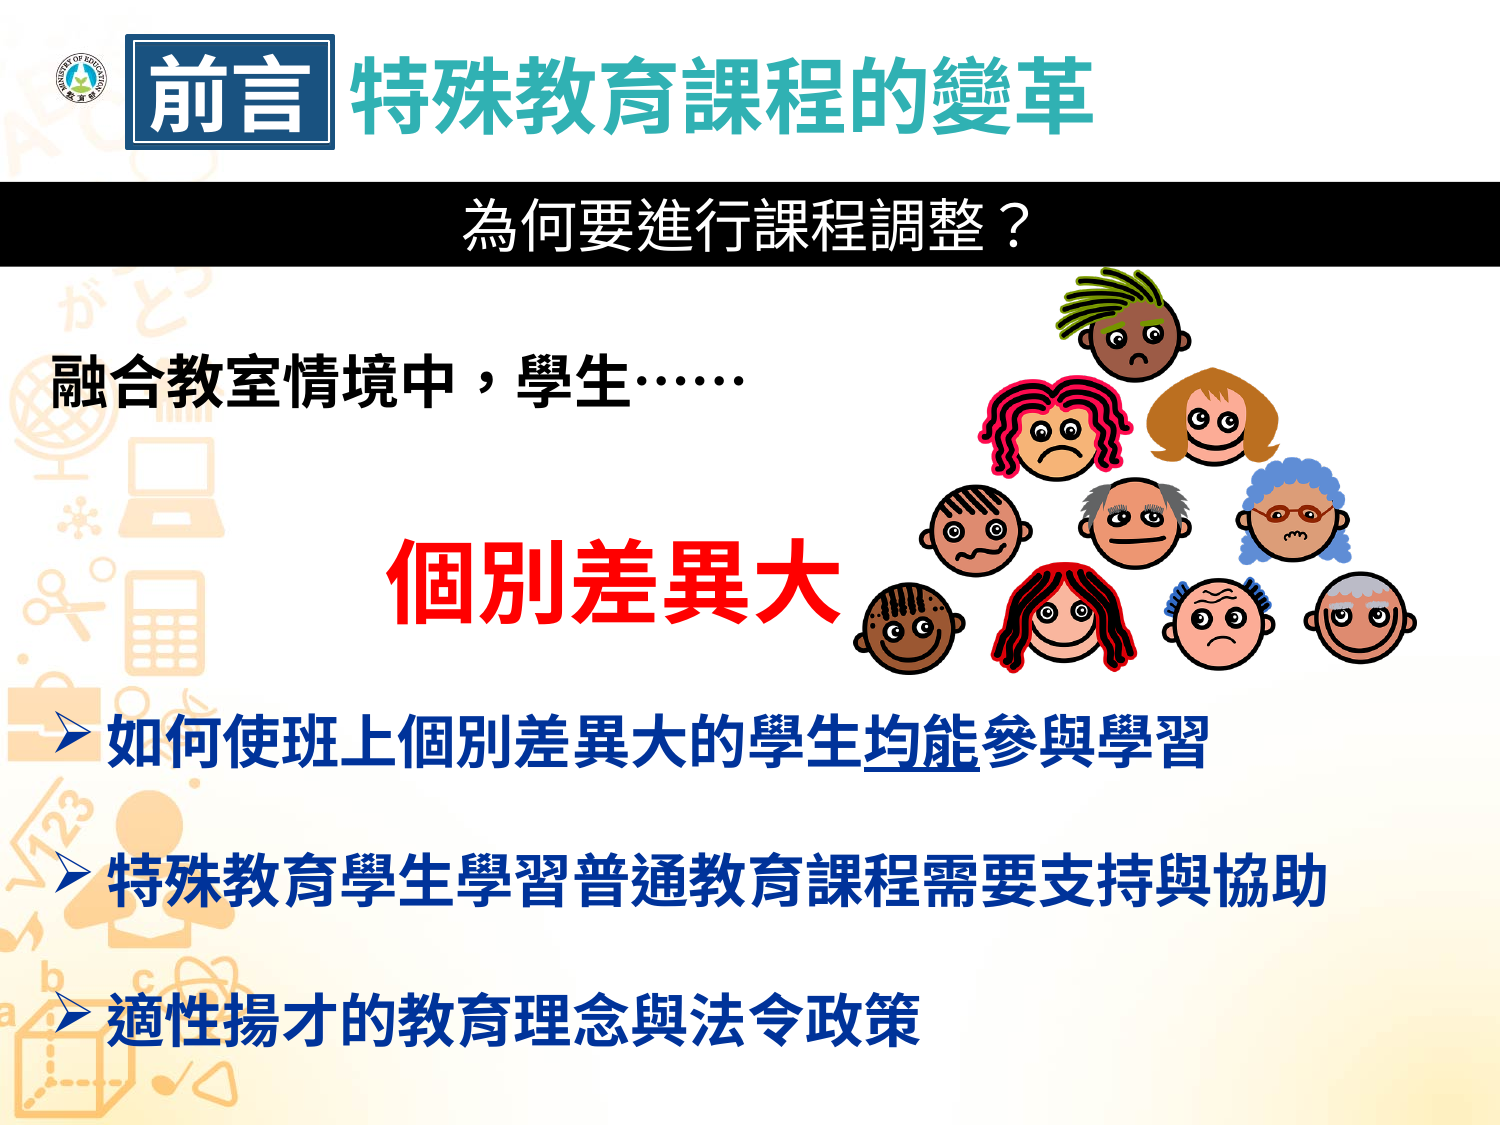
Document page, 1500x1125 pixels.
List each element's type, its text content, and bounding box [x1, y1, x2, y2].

picture [0, 0, 1500, 181]
title 特殊教育課程的變革 [333, 36, 1478, 149]
picture [0, 267, 1500, 1125]
text_box 前言 [127, 36, 333, 149]
text_box 為何要進行課程調整？ [0, 181, 1500, 267]
list 融合教室情境中，學生…… 個別差異大 如何使班上個別差異大的學生均能參與學習 特殊教育學生學習普通教育課程需要支持與協助 適性揚才的教育理念與法令政策 [35, 267, 1478, 1075]
picture [853, 267, 1417, 675]
